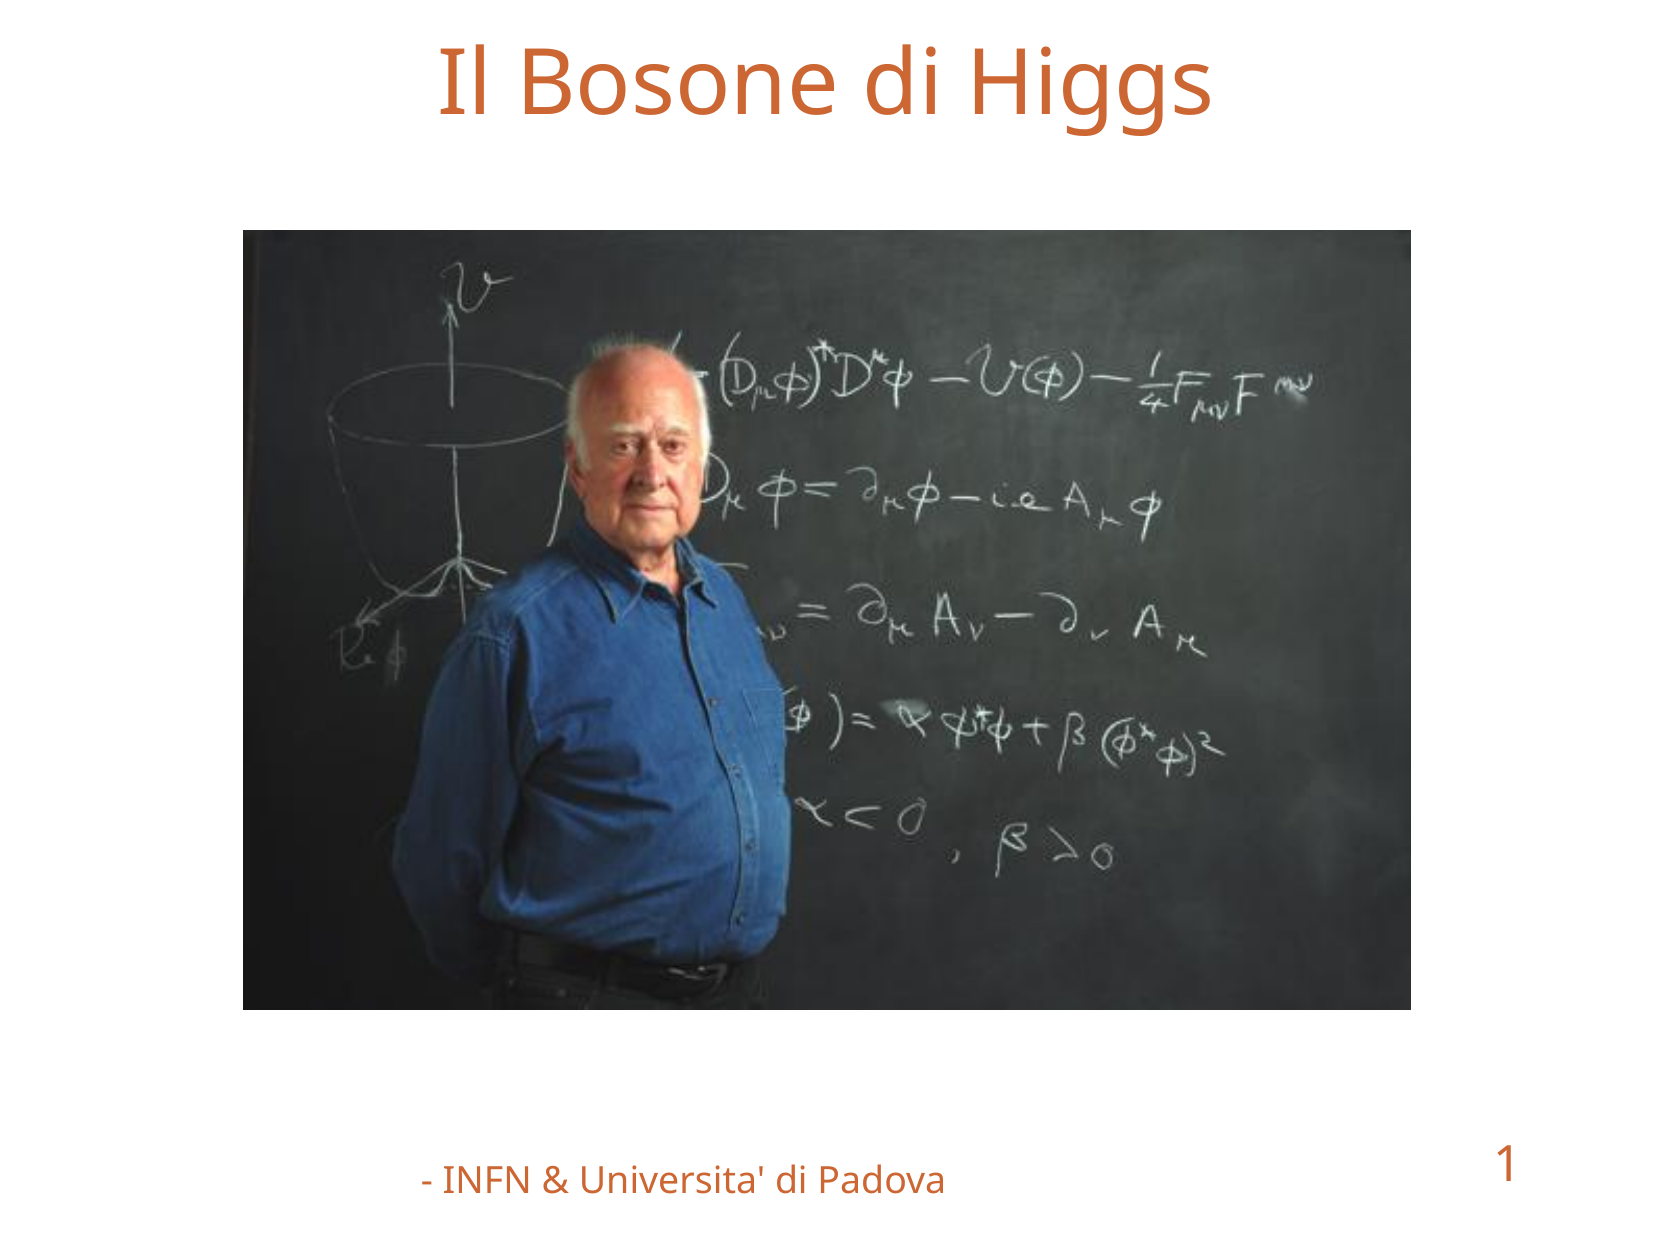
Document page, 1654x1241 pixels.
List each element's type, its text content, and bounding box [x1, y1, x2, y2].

picture [243, 230, 1411, 1010]
title Il Bosone di Higgs [41, 8, 1613, 151]
